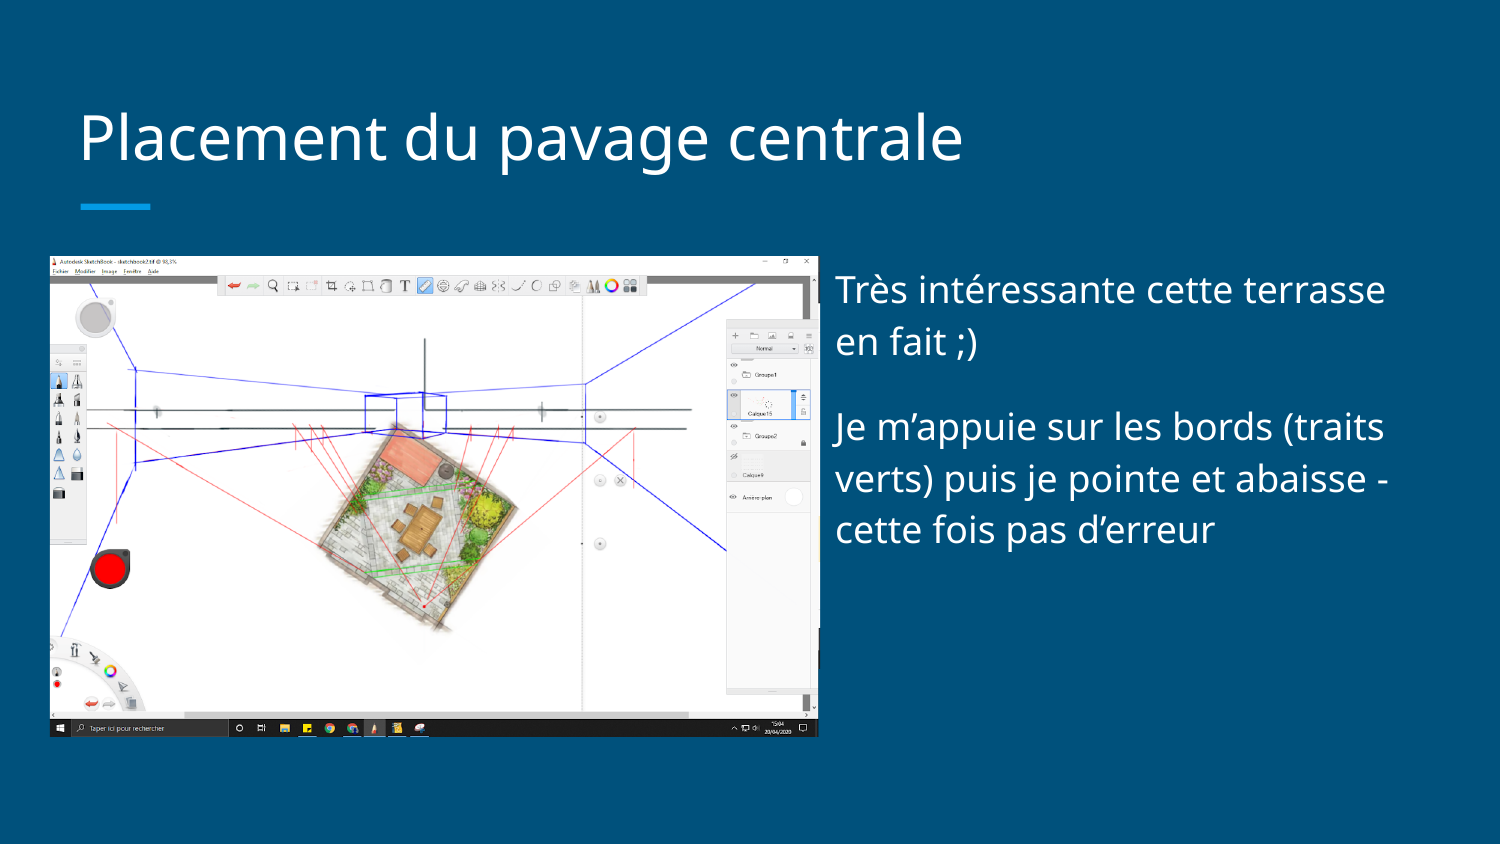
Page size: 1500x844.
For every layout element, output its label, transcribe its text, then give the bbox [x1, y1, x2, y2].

list Très intéressante cette terrasse en fait ;) Je m’appuie sur les bords (traits verts) puis je pointe et abaisse - cette fois pas d’erreur [820, 244, 1437, 750]
title Placement du pavage centrale [63, 75, 1437, 188]
picture [50, 257, 820, 736]
